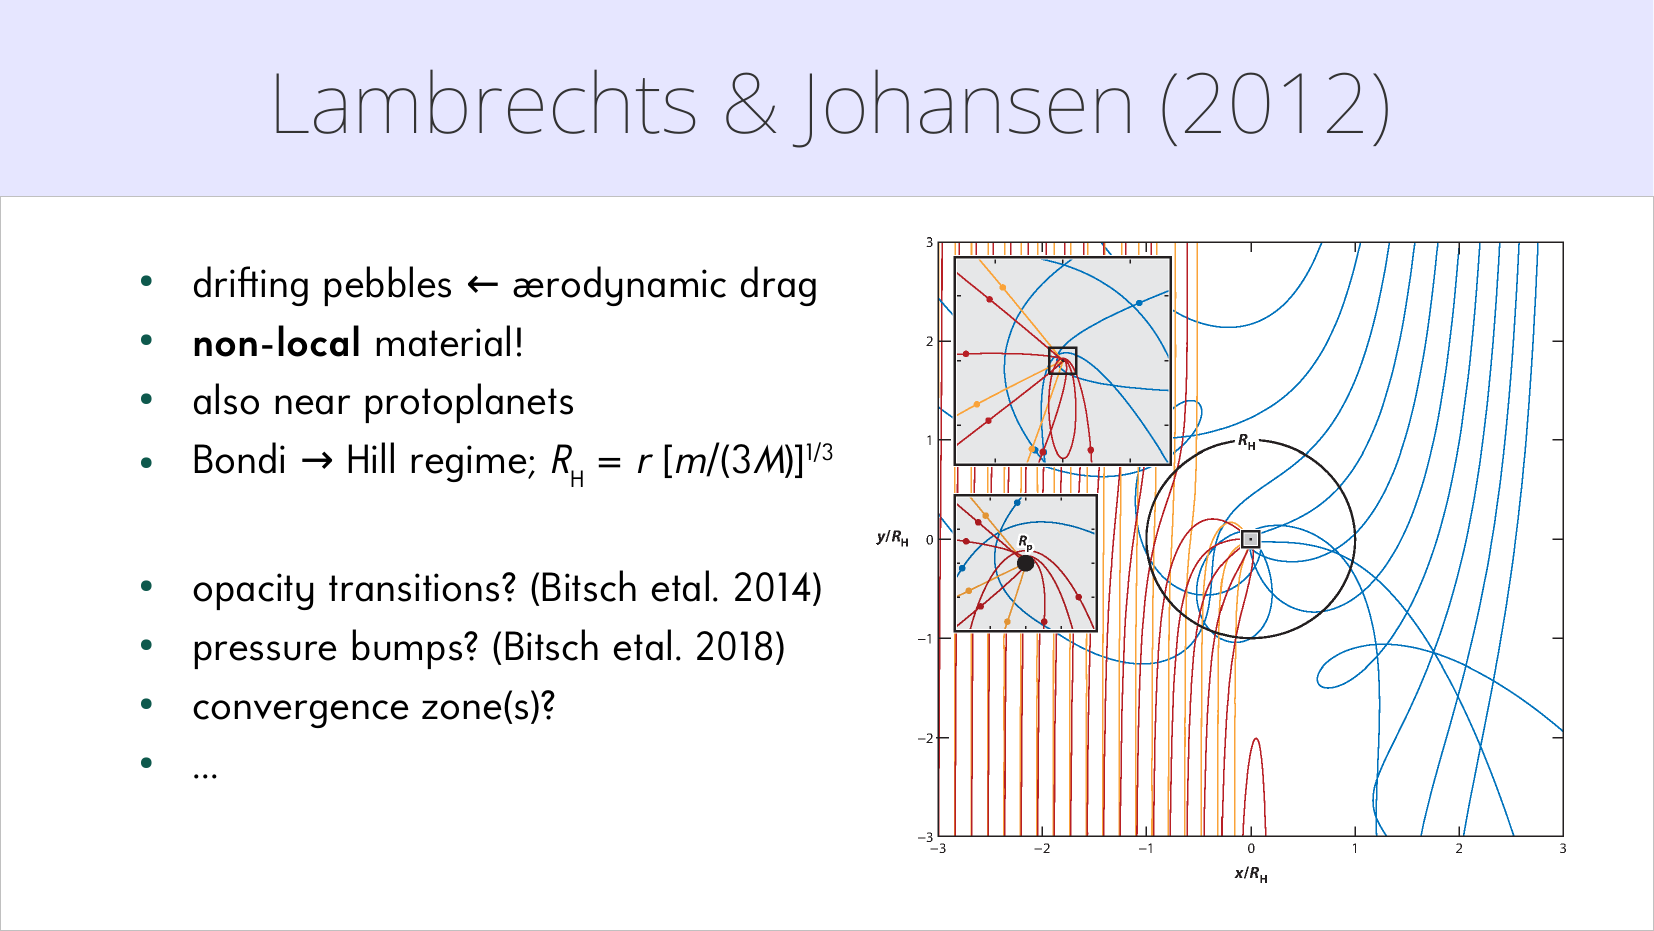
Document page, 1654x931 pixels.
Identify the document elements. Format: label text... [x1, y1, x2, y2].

picture [876, 237, 1566, 883]
list drifting pebbles ← aerodynamic drag non-local material! also near protoplanets Bondi → Hill regime; RH = r [m/(3M)]1/3 opacity transitions? (Bitsch etal. 2014) pressure bumps? (Bitsch etal. 2018) convergence zone(s)? ... [121, 258, 876, 798]
title Lambrechts & Johansen (2012) [124, 23, 1537, 179]
